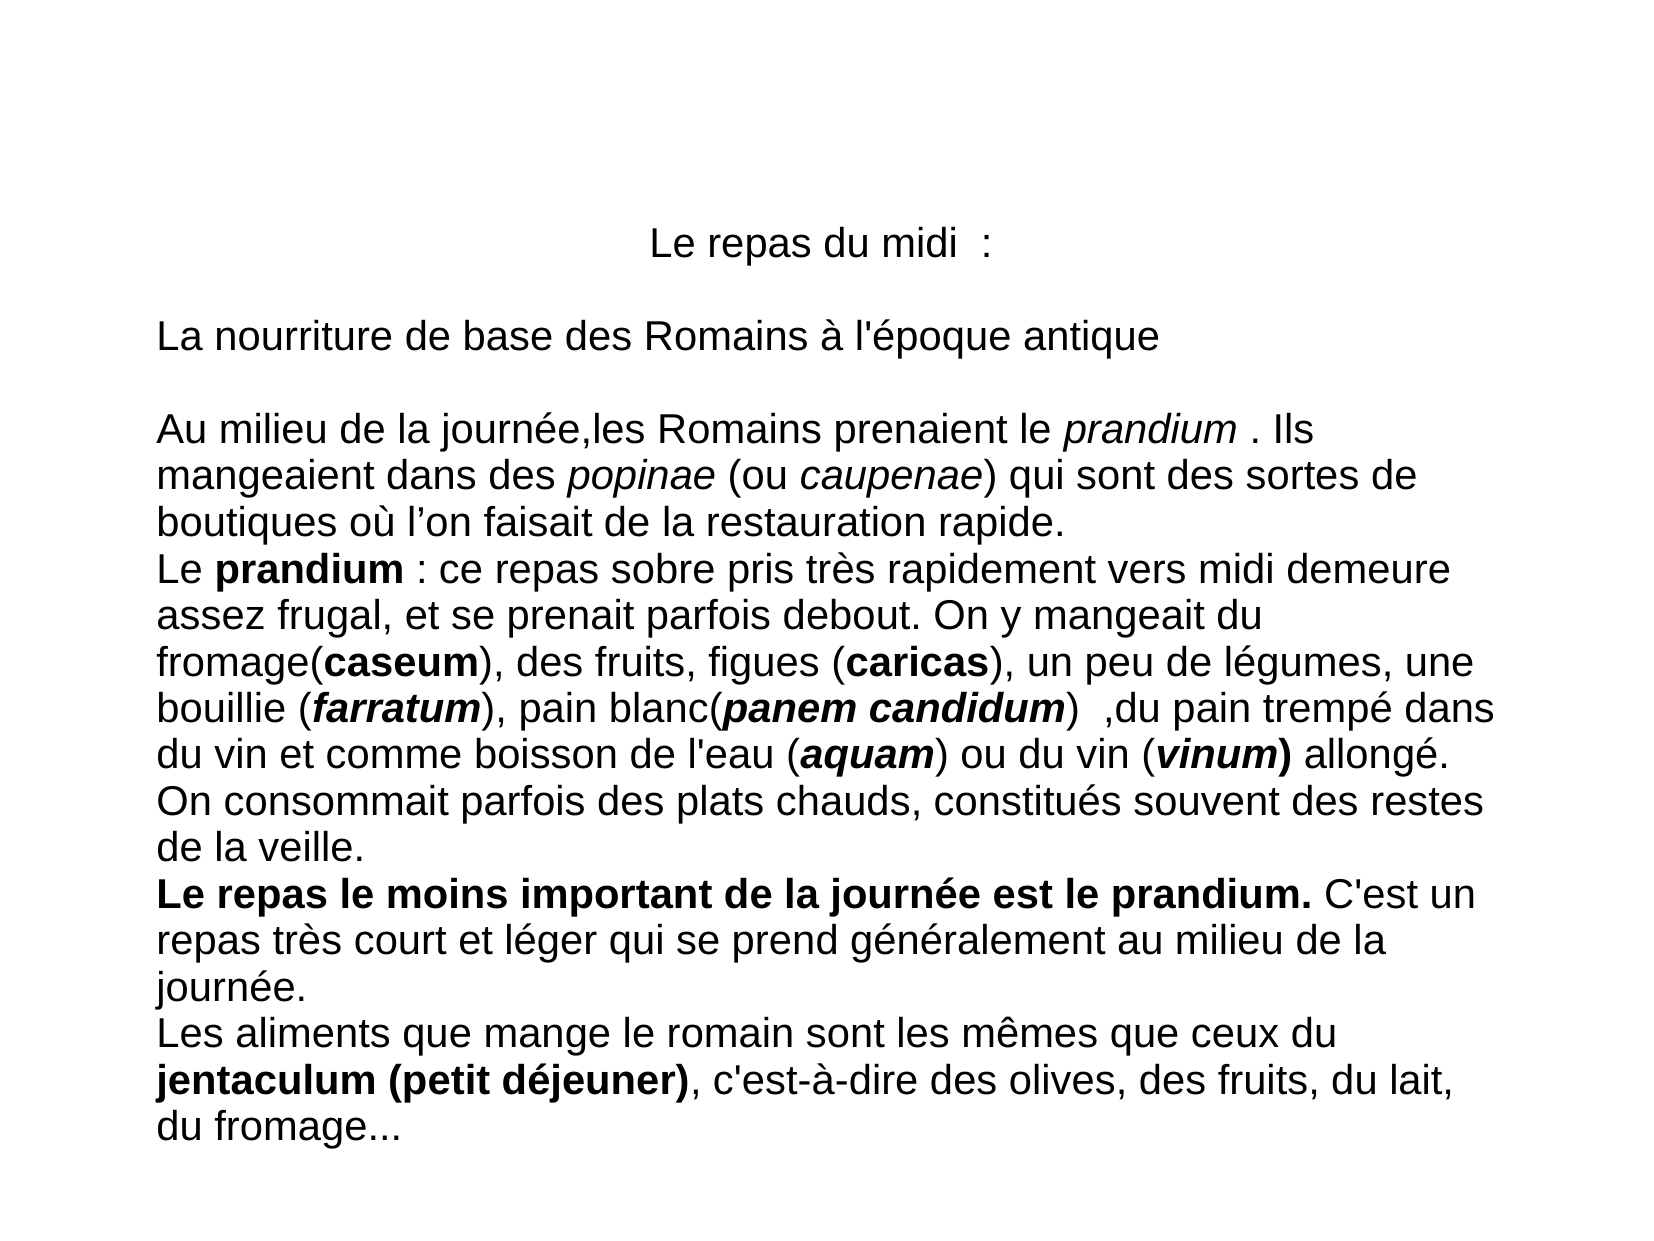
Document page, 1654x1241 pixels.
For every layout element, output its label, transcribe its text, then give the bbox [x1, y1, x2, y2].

text_box Le repas du midi : La nourriture de base des Romains à l'époque antique Au milieu de la journée,les Romains prenaient le prandium . Ils mangeaient dans des popinae (ou caupenae) qui sont des sortes de boutiques où l’on faisait de la restauration rapide. Le prandium : ce repas sobre pris très rapidement vers midi demeure assez frugal, et se prenait parfois debout. On y mangeait du fromage(caseum), des fruits, figues (caricas), un peu de légumes, une bouillie (farratum), pain blanc(panem candidum) ,du pain trempé dans du vin et comme boisson de l'eau (aquam) ou du vin (vinum) allongé. On consommait parfois des plats chauds, constitués souvent des restes de la veille. Le repas le moins important de la journée est le prandium. C'est un repas très court et léger qui se prend généralement au milieu de la journée. Les aliments que mange le romain sont les mêmes que ceux du jentaculum (petit déjeuner), c'est-à-dire des olives, des fruits, du lait, du fromage... [141, 212, 1512, 1241]
